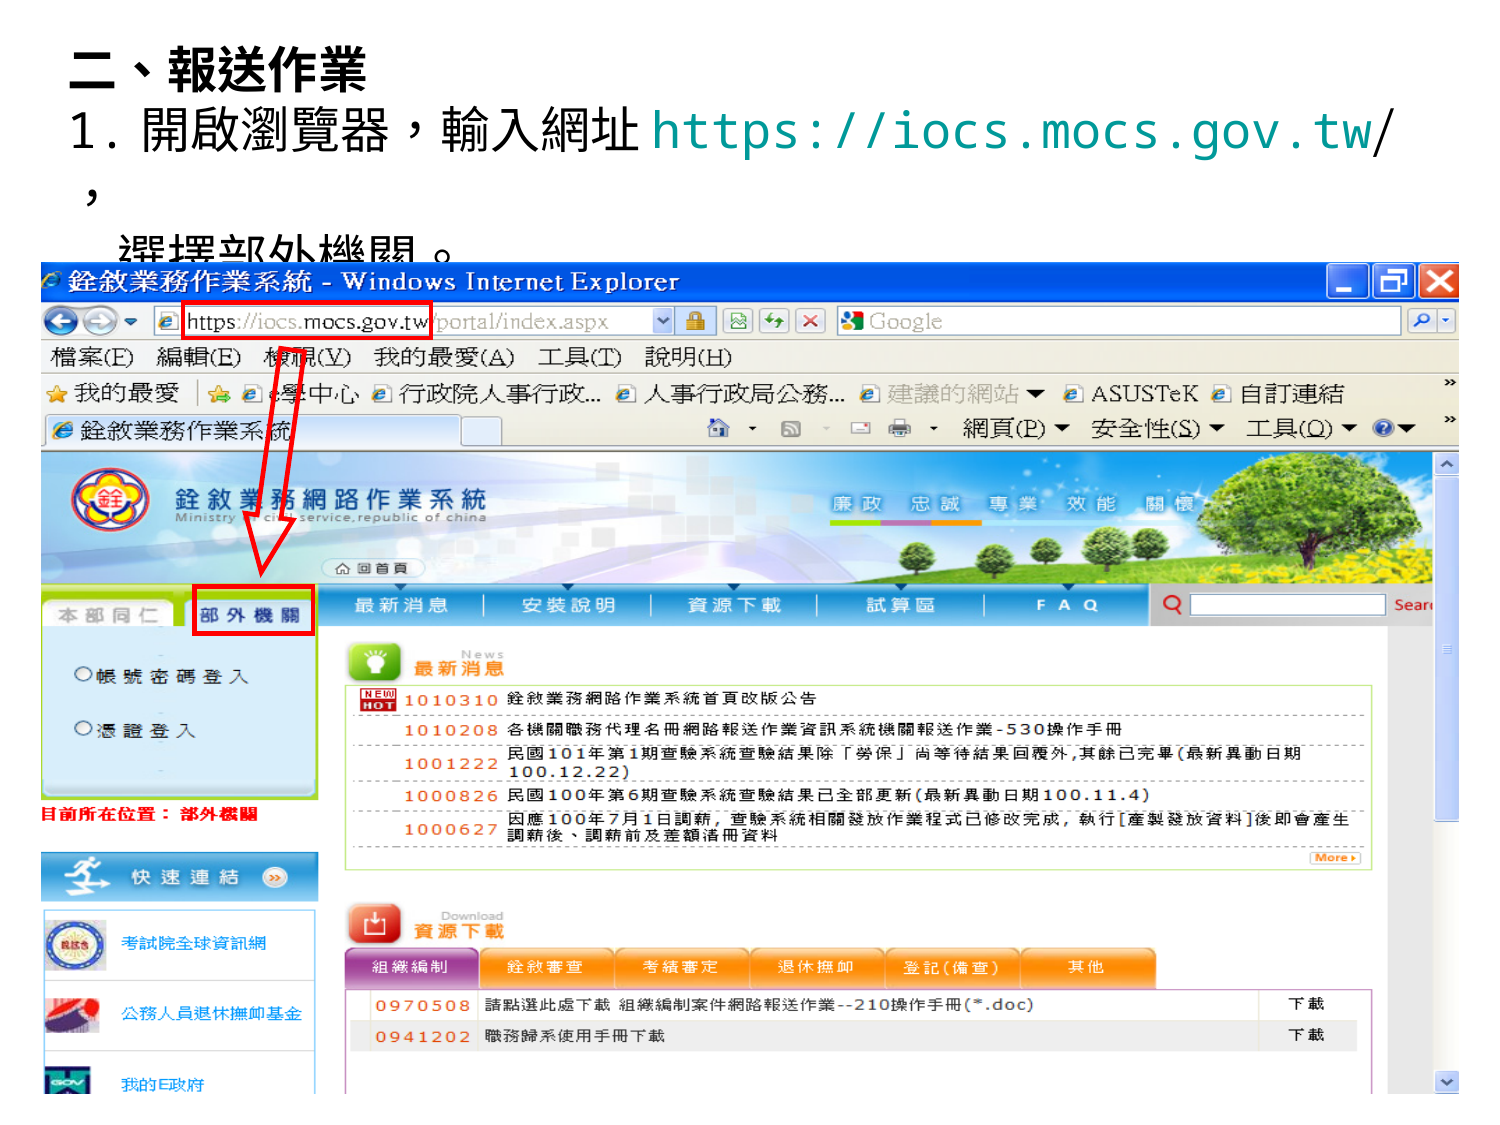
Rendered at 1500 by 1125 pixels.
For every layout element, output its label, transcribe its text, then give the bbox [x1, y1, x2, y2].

picture [41, 262, 1459, 1094]
text_box [183, 302, 431, 339]
text_box [194, 586, 313, 634]
text_box [245, 348, 305, 573]
text_box 二、報送作業 1.開啟瀏覽器，輸入網址https://iocs.mocs.gov.tw/， 選擇部外機關。 [53, 30, 1436, 262]
